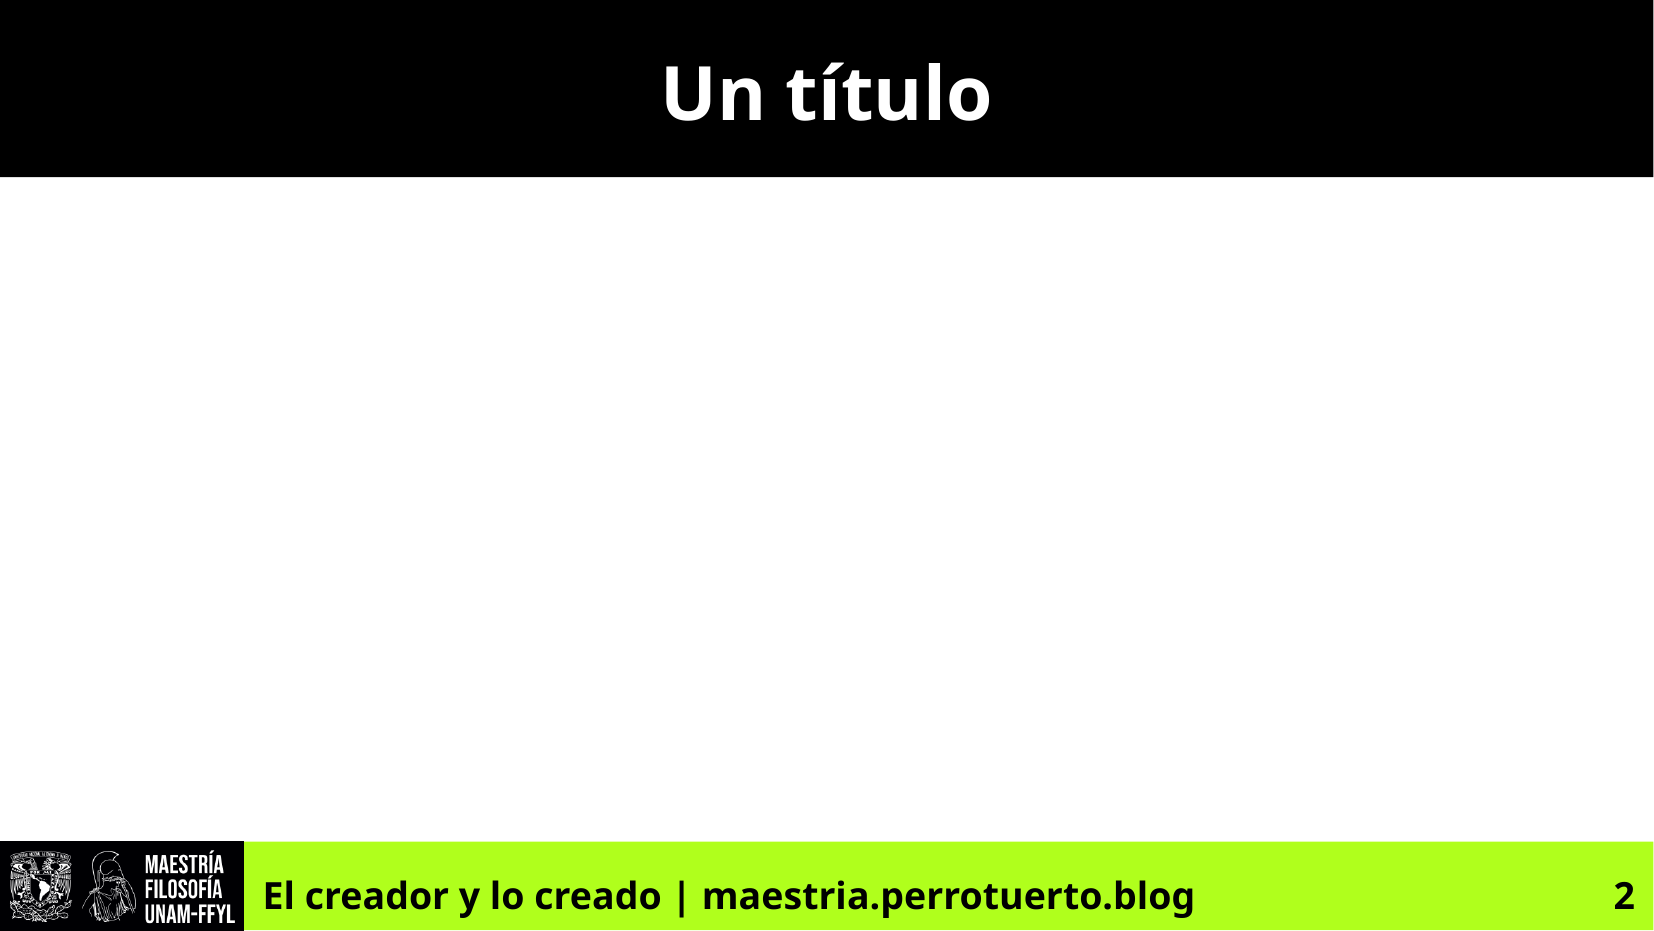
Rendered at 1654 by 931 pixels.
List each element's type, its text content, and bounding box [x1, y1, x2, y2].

title Un título [82, 13, 1571, 169]
picture [0, 841, 244, 931]
